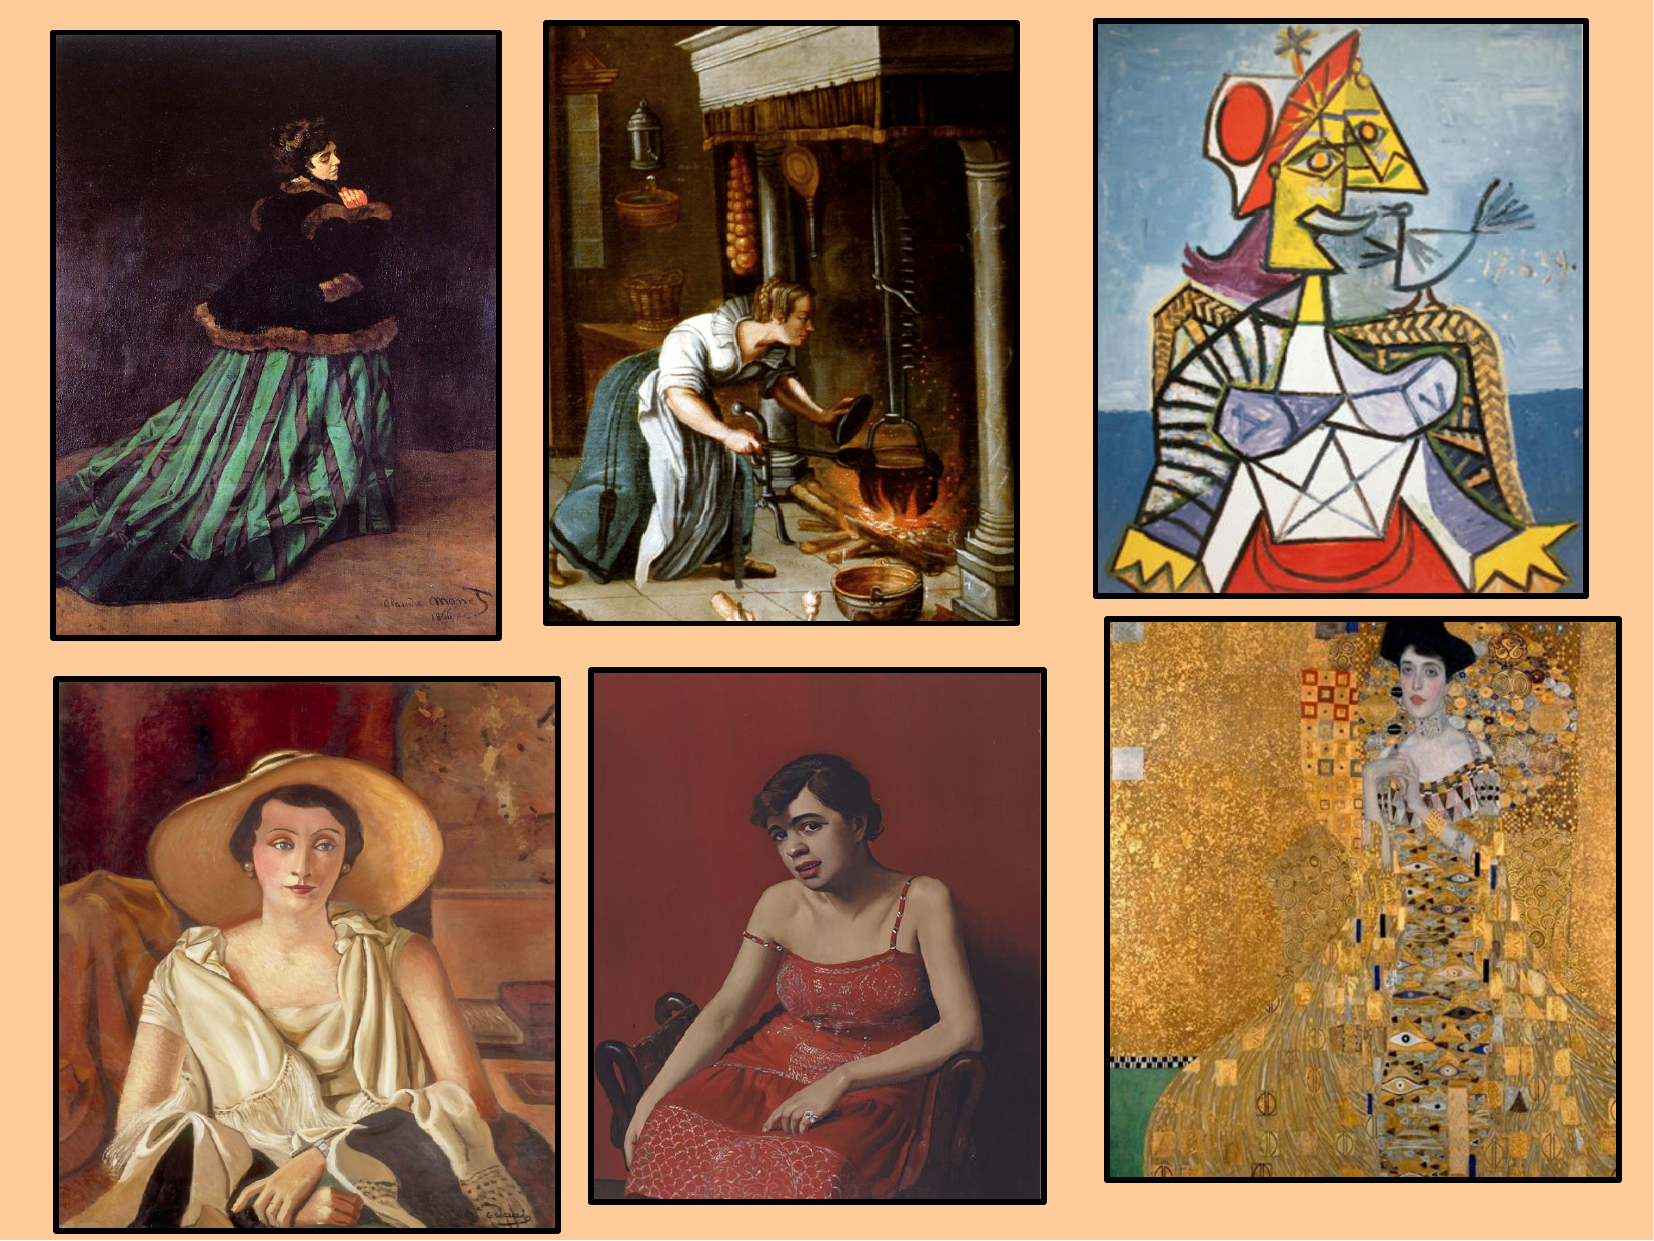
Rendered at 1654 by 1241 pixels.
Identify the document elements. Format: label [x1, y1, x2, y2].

picture [1098, 23, 1584, 594]
picture [549, 25, 1015, 621]
picture [593, 673, 1041, 1200]
picture [55, 35, 497, 635]
picture [59, 681, 556, 1228]
picture [1109, 622, 1616, 1178]
